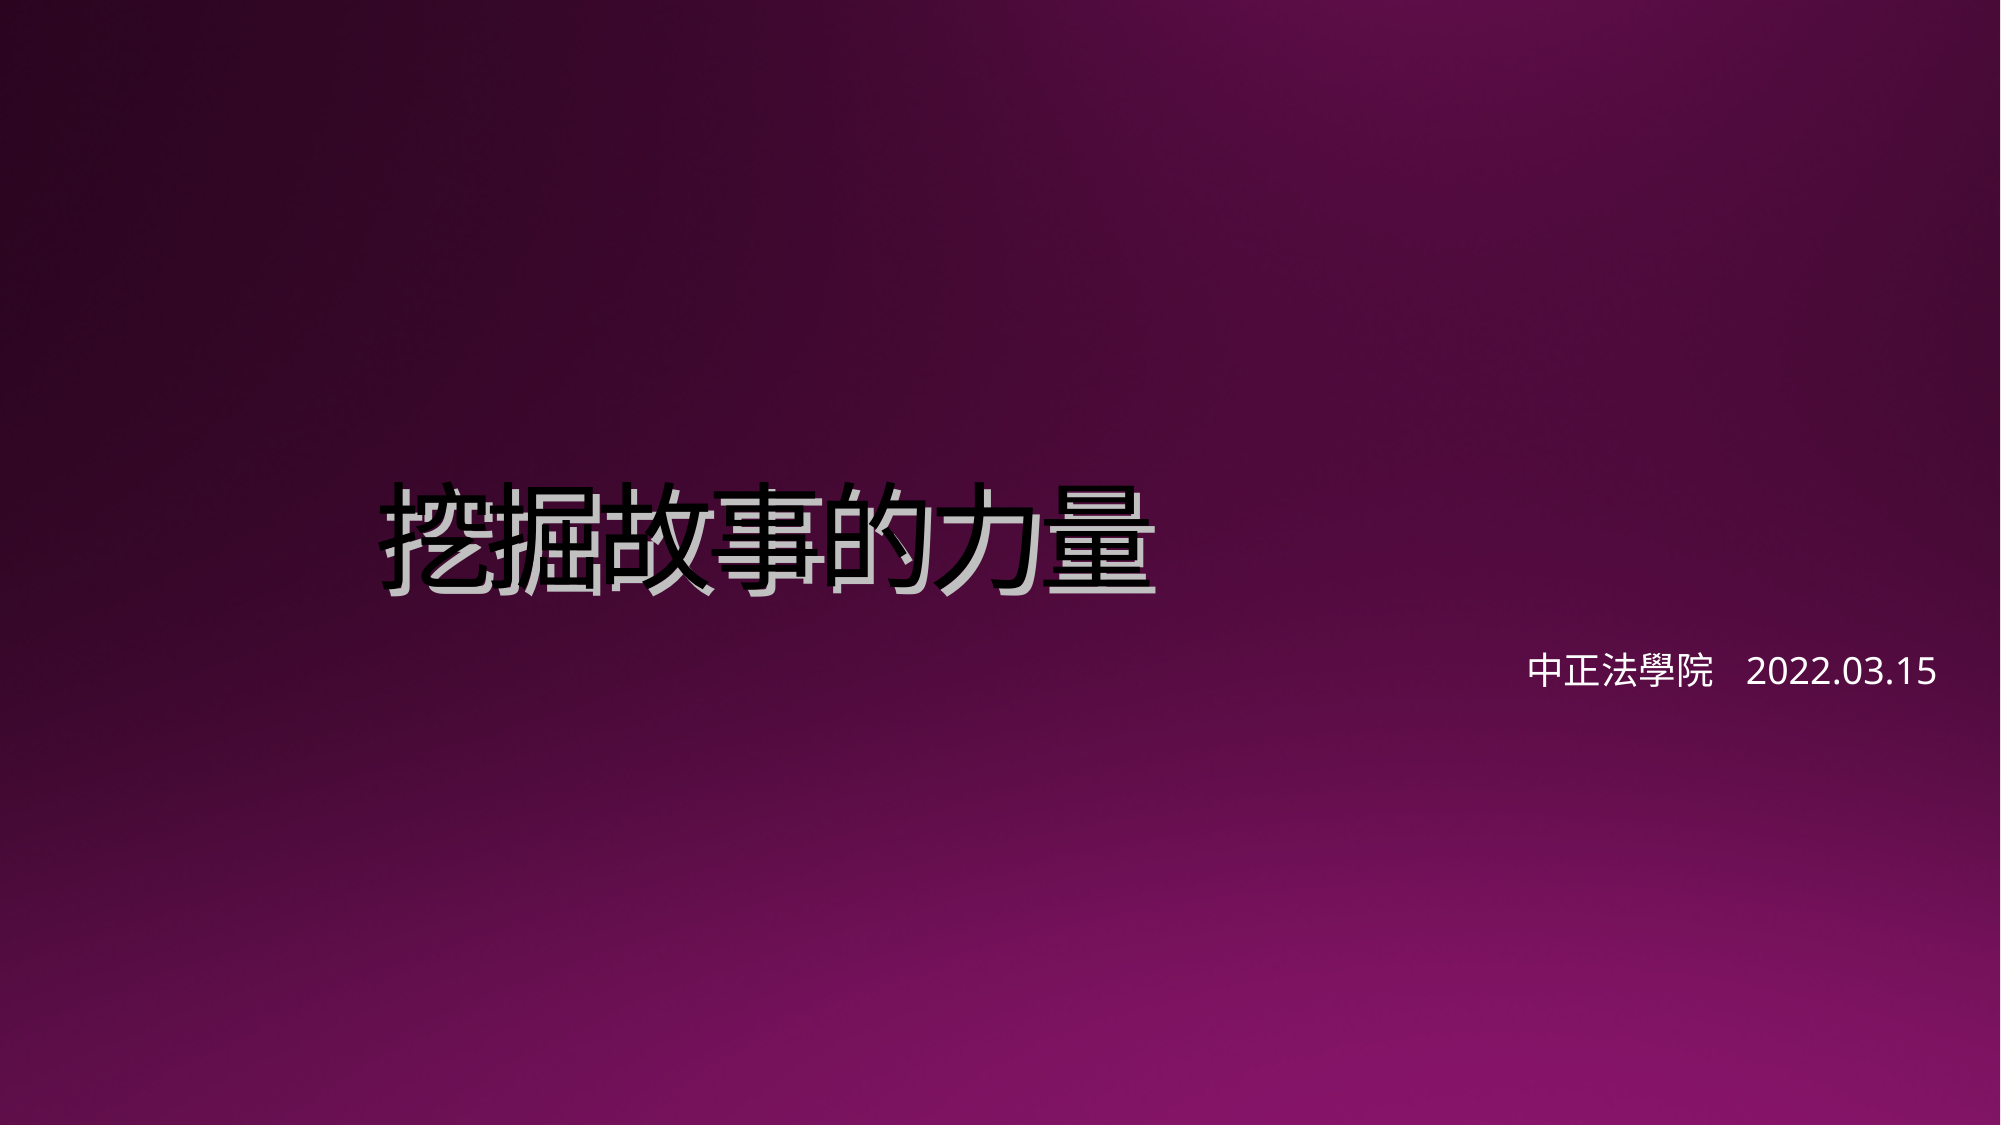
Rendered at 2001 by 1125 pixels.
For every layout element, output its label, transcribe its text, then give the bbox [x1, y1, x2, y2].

text_box 中正法學院 [1511, 639, 1729, 699]
text_box 2022.03.15 [1731, 639, 1953, 699]
title 挖掘故事的力量 [97, 472, 1434, 640]
